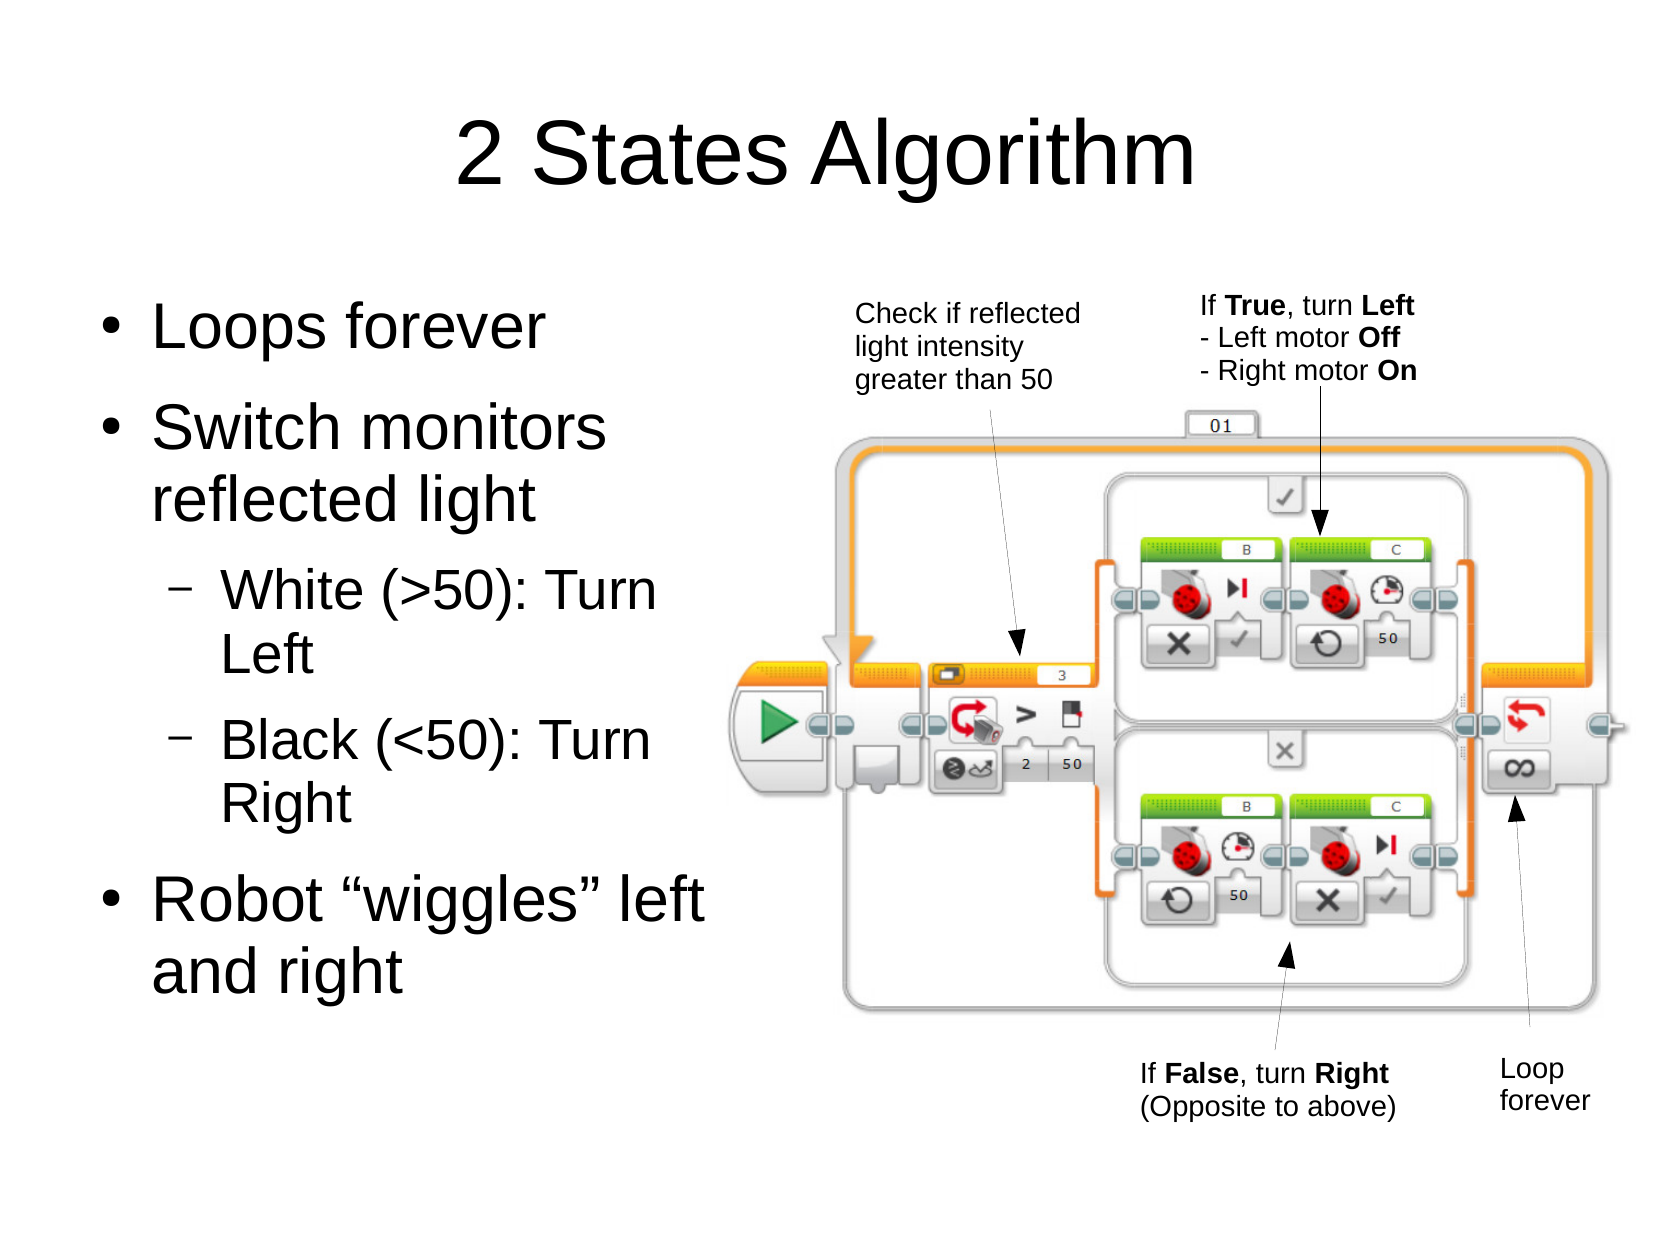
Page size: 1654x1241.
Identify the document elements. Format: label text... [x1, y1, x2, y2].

picture [720, 394, 1636, 1028]
text_box If False, turn Right (Opposite to above) [1125, 1050, 1441, 1229]
list Loops forever Switch monitors reflected light White (>50): Turn Left Black (<50): Turn Right Robot “wiggles” left and right [82, 290, 766, 1010]
text_box If True, turn Left - Left motor Off - Right motor On [1185, 281, 1441, 461]
text_box Loop forever [1485, 1044, 1636, 1186]
title 2 States Algorithm [82, 49, 1571, 257]
text_box Check if reflected light intensity greater than 50 [840, 290, 1126, 410]
